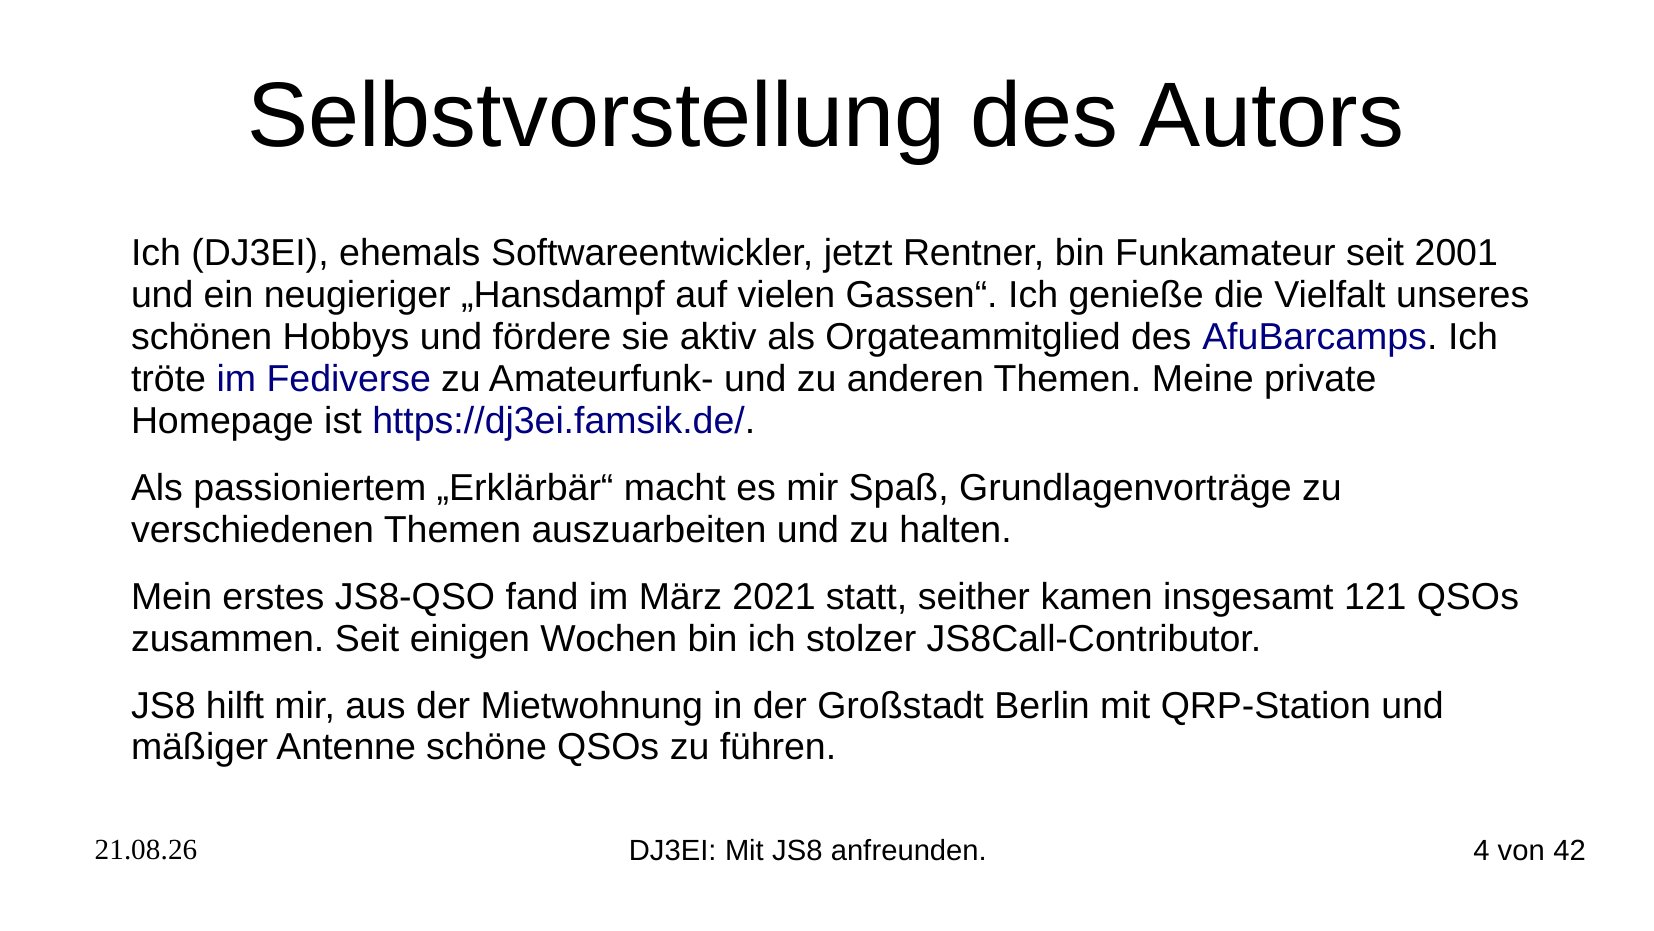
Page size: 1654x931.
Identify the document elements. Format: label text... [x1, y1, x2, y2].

title Selbstvorstellung des Autors [82, 37, 1571, 193]
text_box Ich (DJ3EI), ehemals Softwareentwickler, jetzt Rentner, bin Funkamateur seit 2001 und ein neugieriger „Hansdampf auf vielen Gassen“. Ich genieße die Vielfalt unseres schönen Hobbys und fördere sie aktiv als Orgateammitglied des AfuBarcamps. Ich tröte im Fediverse zu Amateurfunk- und zu anderen Themen. Meine private Homepage ist https://dj3ei.famsik.de/. Als passioniertem „Erklärbär“ macht es mir Spaß, Grundlagenvorträge zu verschiedenen Themen auszuarbeiten und zu halten. Mein erstes JS8-QSO fand im März 2021 statt, seither kamen insgesamt 121 QSOs zusammen. Seit einigen Wochen bin ich stolzer JS8Call-Contributor. JS8 hilft mir, aus der Mietwohnung in der Großstadt Berlin mit QRP-Station und mäßiger Antenne schöne QSOs zu führen. [116, 224, 1570, 776]
